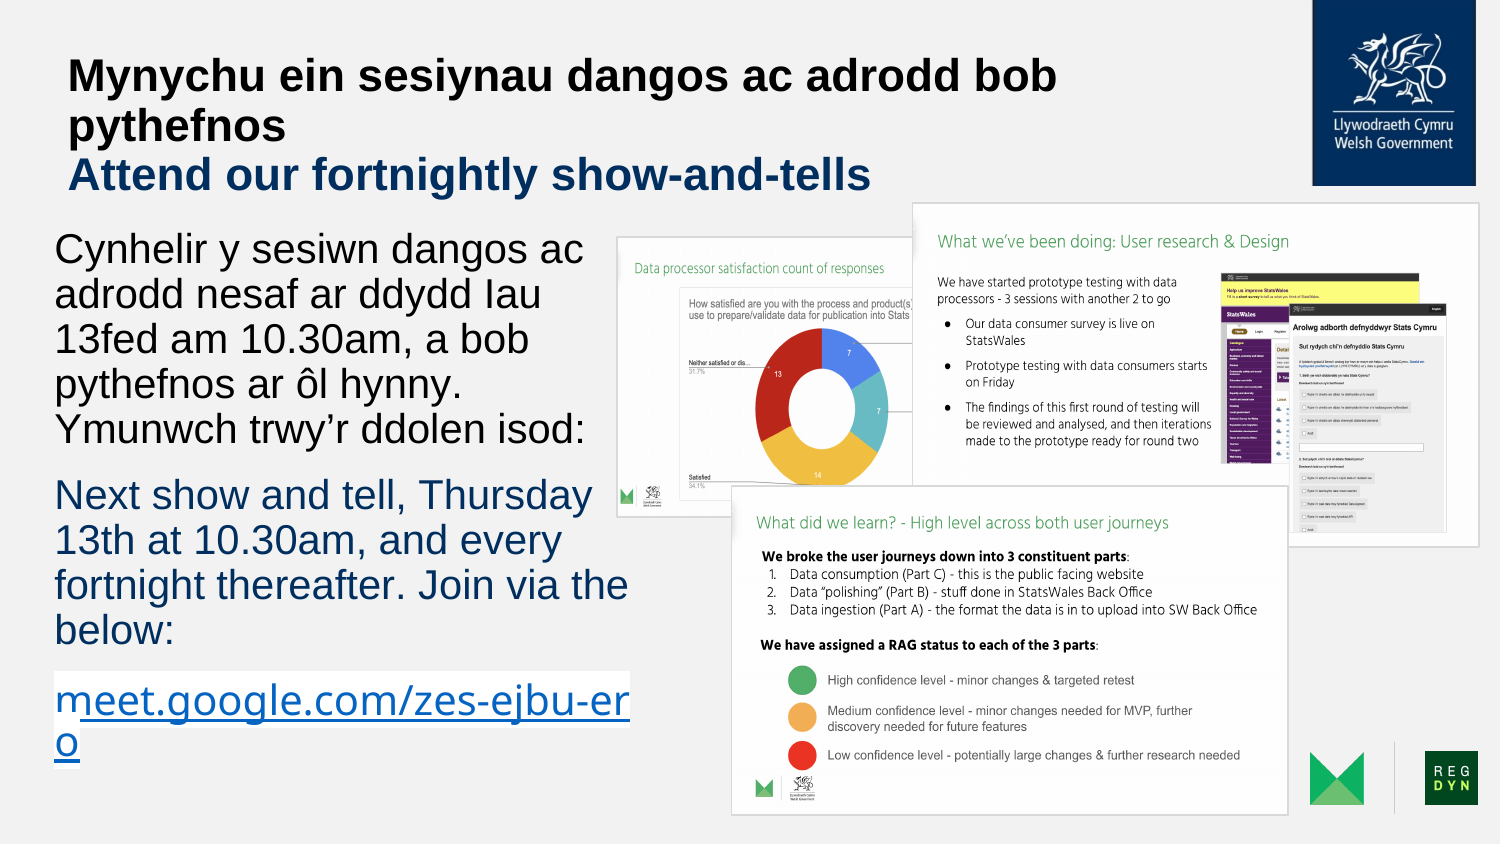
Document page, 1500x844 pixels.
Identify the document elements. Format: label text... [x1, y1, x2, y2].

title Mynychu ein sesiynau dangos ac adrodd bob pythefnos Attend our fortnightly show-and-tells [56, 44, 1246, 209]
picture [732, 486, 1288, 815]
picture [642, 237, 912, 517]
picture [1310, 752, 1364, 805]
picture [1425, 751, 1478, 805]
picture [913, 203, 1478, 547]
title Cynhelir y sesiwn dangos ac adrodd nesaf ar ddydd Iau 13fed am 10.30am, a bob pythefnos ar ôl hynny. Ymunwch trwy’r ddolen isod: Next show and tell, Thursday 13th at 10.30am, and every fortnight thereafter. Join via the below: meet.google.com/zes-ejbu-ero [43, 222, 642, 815]
